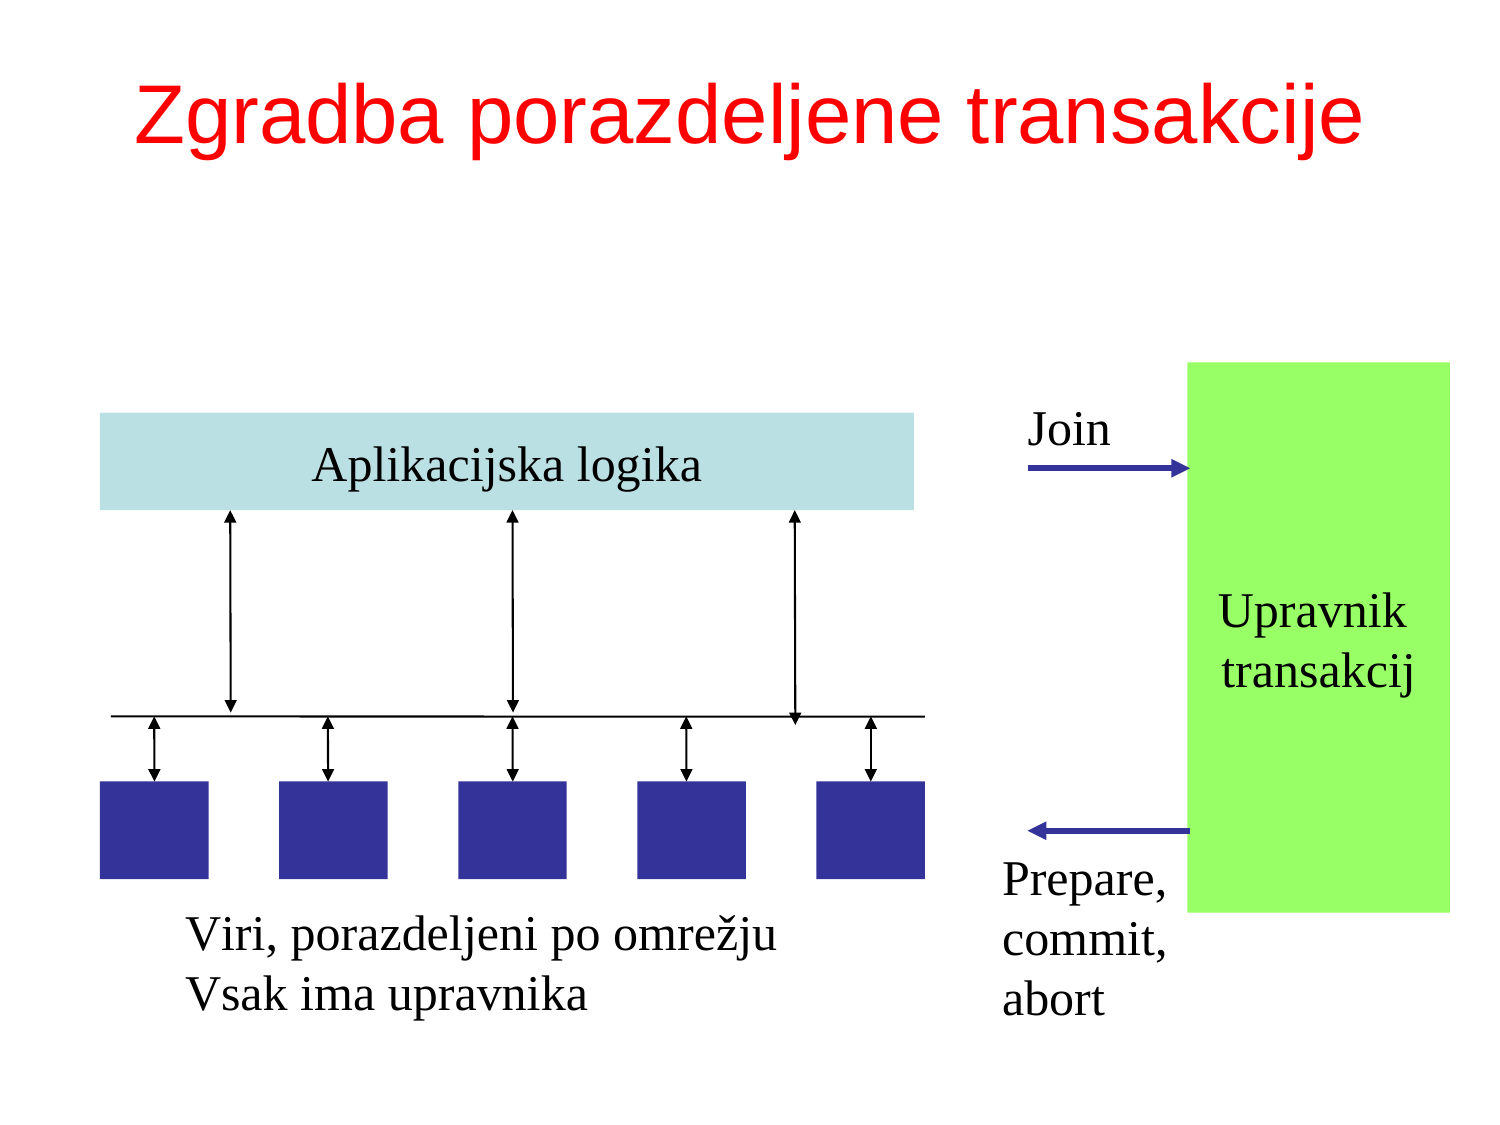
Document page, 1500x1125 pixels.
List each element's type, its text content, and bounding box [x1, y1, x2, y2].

text_box [99, 781, 209, 880]
text_box Upravnik transakcij [1187, 362, 1450, 913]
text_box [458, 781, 567, 880]
text_box Prepare, commit, abort [987, 837, 1183, 1033]
text_box Join [1012, 387, 1126, 463]
text_box Aplikacijska logika [99, 412, 914, 511]
title Zgradba porazdeljene transakcije [75, 47, 1426, 173]
text_box [279, 781, 388, 880]
text_box [637, 781, 746, 880]
text_box Viri, porazdeljeni po omrežju Vsak ima upravnika [170, 893, 793, 1029]
text_box [816, 781, 925, 880]
